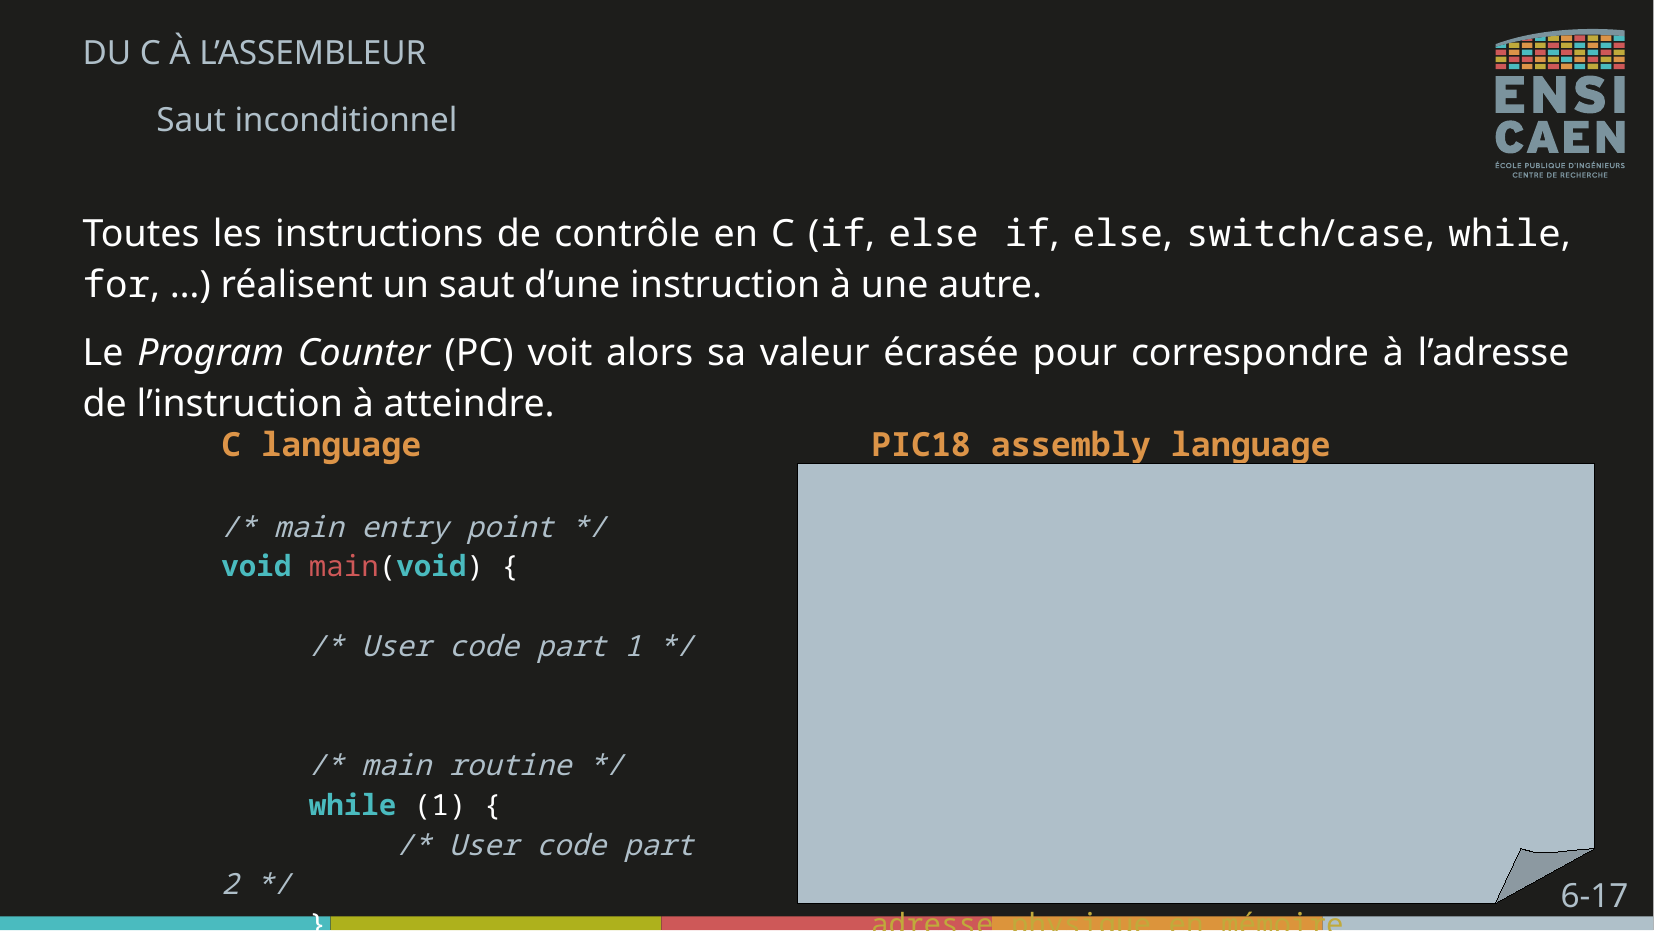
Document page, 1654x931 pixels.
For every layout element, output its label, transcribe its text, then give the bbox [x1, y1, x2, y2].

text_box C language /* main entry point */ void main(void) { /* User code part 1 */ /* main routine */ while (1) { /* User code part 2 */ } } [206, 413, 739, 843]
title DU C À L’ASSEMBLEUR Saut inconditionnel [82, 0, 1467, 148]
text_box PIC18 assembly language main: ; User code part 1 main_loop1: ; User code part 2 GOTO main_loop1 Label: référence symbloique à une adresse physique en mémoire programme, résolue à l’édition des liens. [856, 413, 1506, 463]
text_box [797, 463, 1595, 904]
list Toutes les instructions de contrôle en C (if, else if, else, switch/case, while, for, …) réalisent un saut d’une instruction à une autre. Le Program Counter (PC) voit alors sa valeur écrasée pour correspondre à l’adresse de l’instruction à atteindre. [82, 206, 1571, 916]
